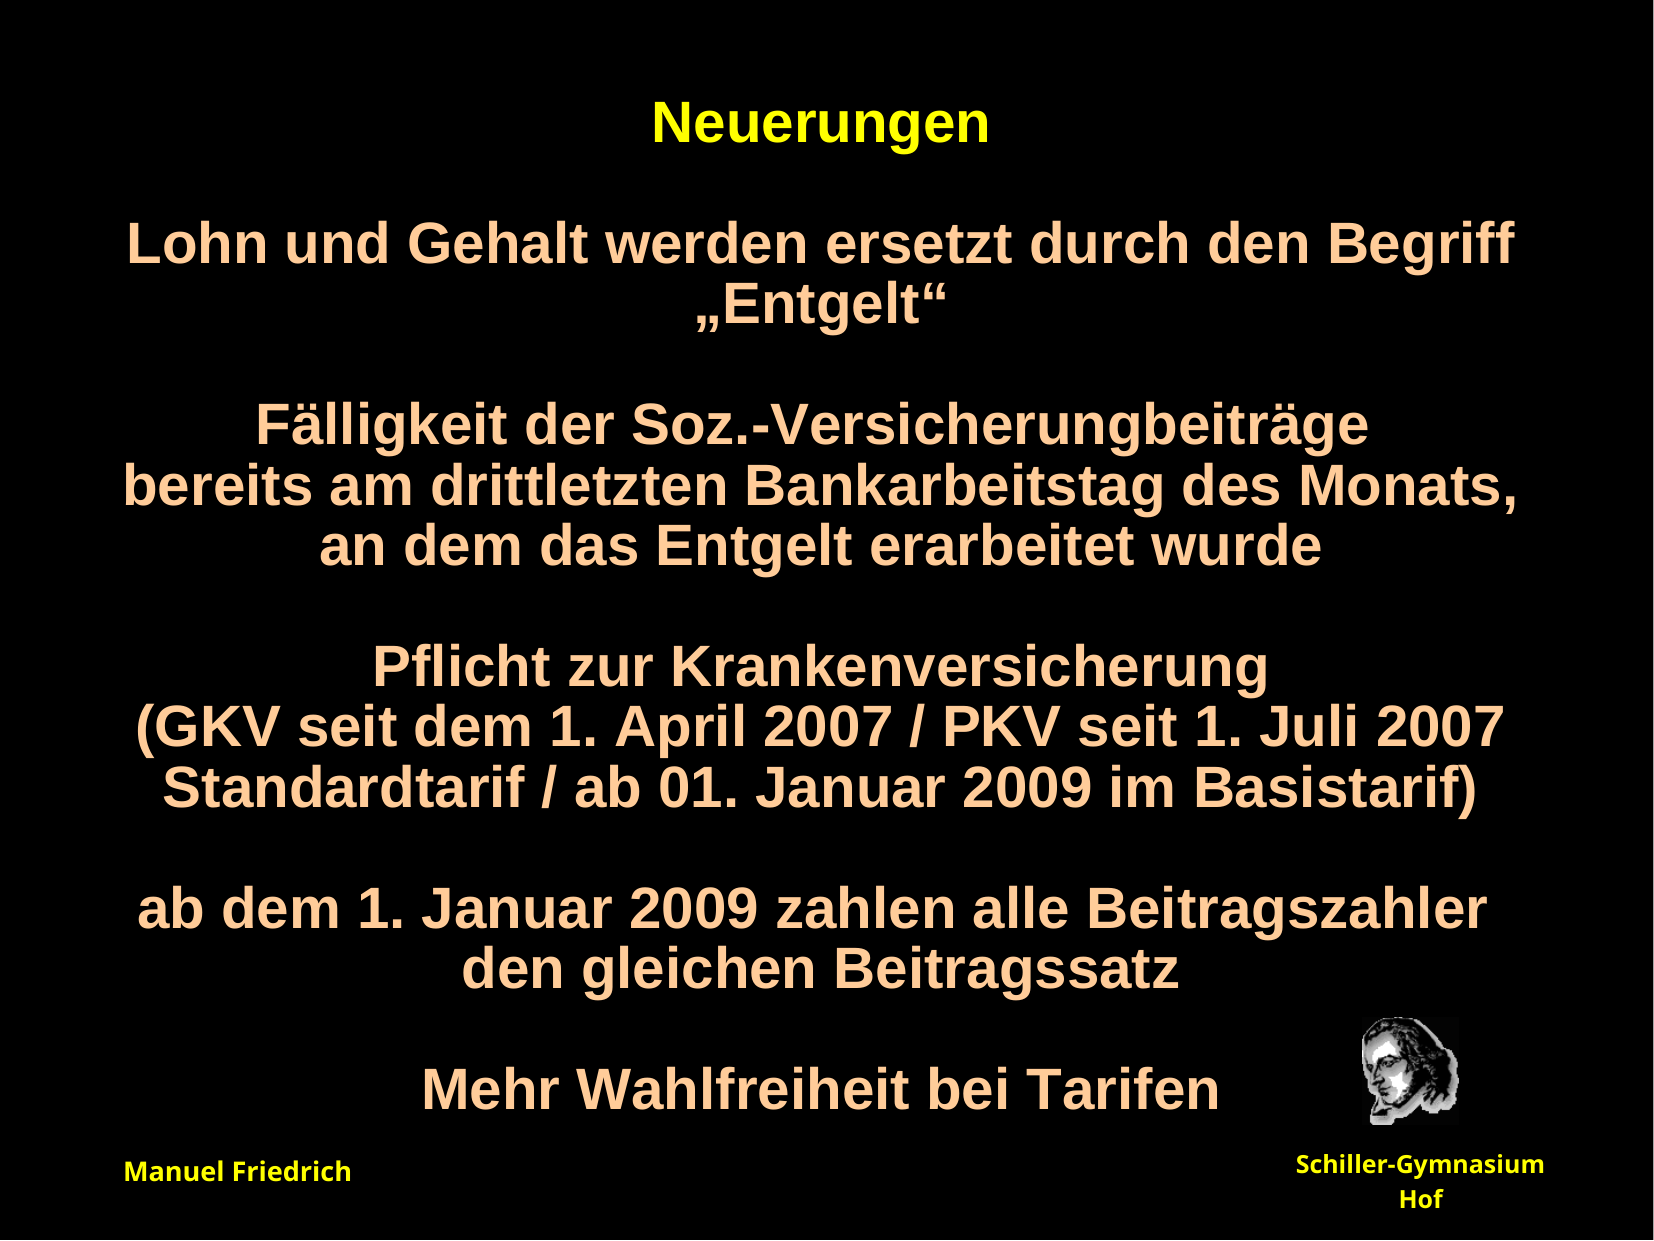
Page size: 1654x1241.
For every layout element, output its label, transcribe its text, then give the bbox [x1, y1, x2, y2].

text_box Schiller-Gymnasium Hof [1521, 1145, 1546, 1216]
text_box Neuerungen Lohn und Gehalt werden ersetzt durch den Begriff „Entgelt“ Fälligkeit der Soz.-Versicherungbeiträge bereits am drittletzten Bankarbeitstag des Monats, an dem das Entgelt erarbeitet wurde Pflicht zur Krankenversicherung (GKV seit dem 1. April 2007 / PKV seit 1. Juli 2007 Standardtarif / ab 01. Januar 2009 im Basistarif) ab dem 1. Januar 2009 zahlen alle Beitragszahler den gleichen Beitragssatz Mehr Wahlfreiheit bei Tarifen [122, 29, 1521, 1241]
